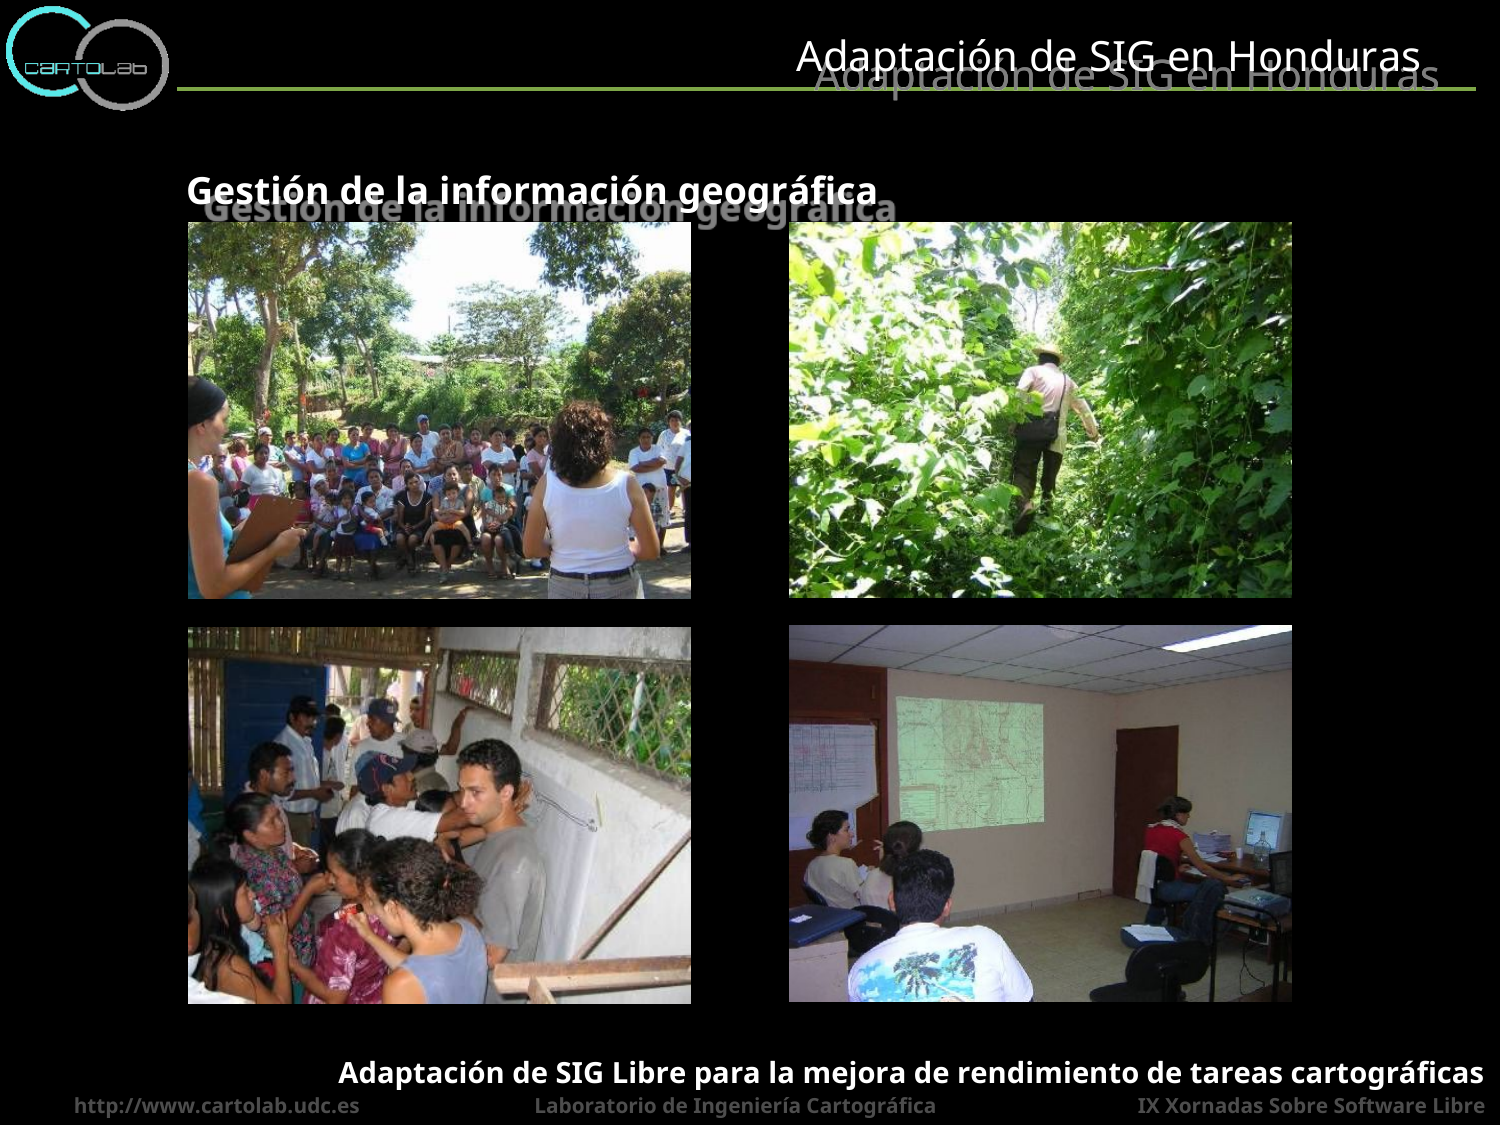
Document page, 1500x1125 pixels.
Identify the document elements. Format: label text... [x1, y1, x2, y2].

picture [789, 625, 1292, 1002]
picture [789, 222, 1292, 599]
picture [188, 222, 691, 599]
picture [188, 627, 691, 1004]
text_box Gestión de la información geográfica [171, 159, 1441, 916]
text_box Adaptación de SIG en Honduras [781, 22, 1483, 88]
